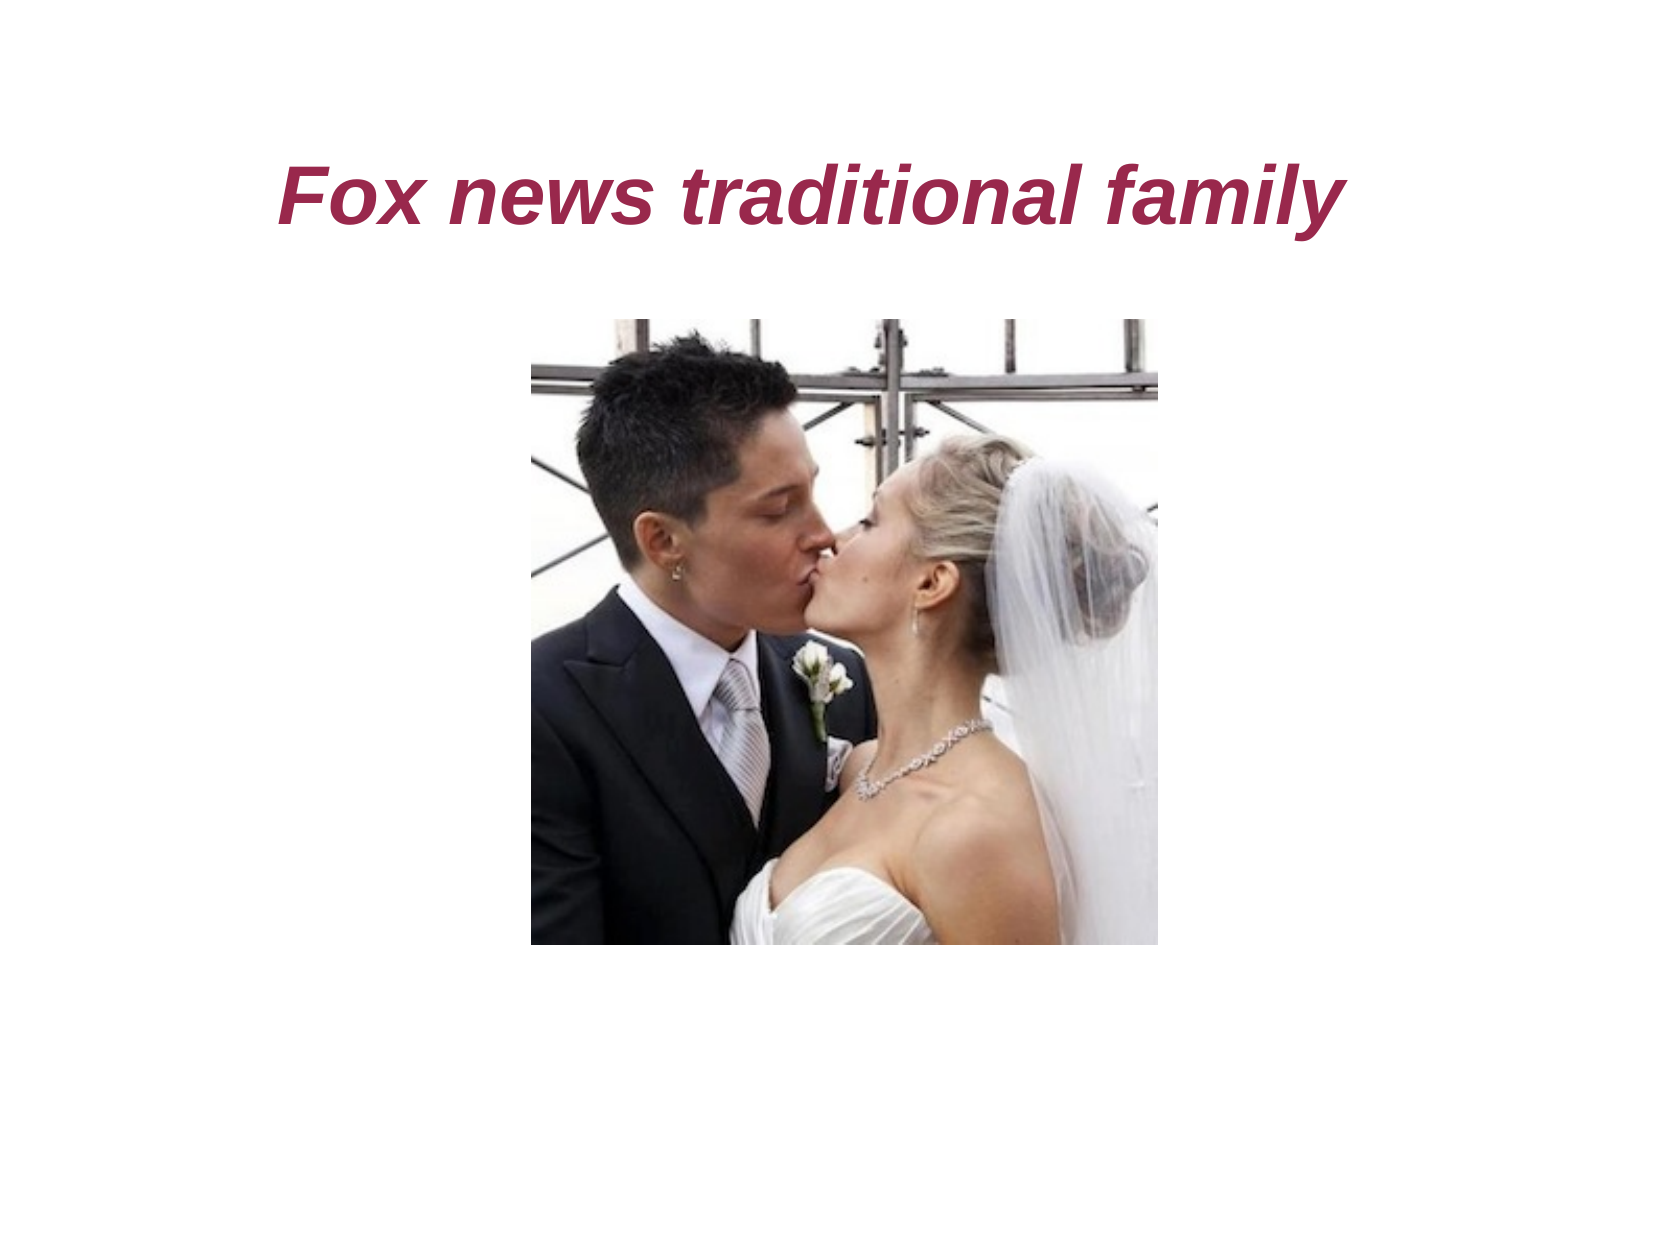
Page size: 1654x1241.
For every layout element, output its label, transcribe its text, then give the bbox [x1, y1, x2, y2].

picture [531, 319, 1158, 945]
title Fox news traditional family [118, 112, 1506, 281]
